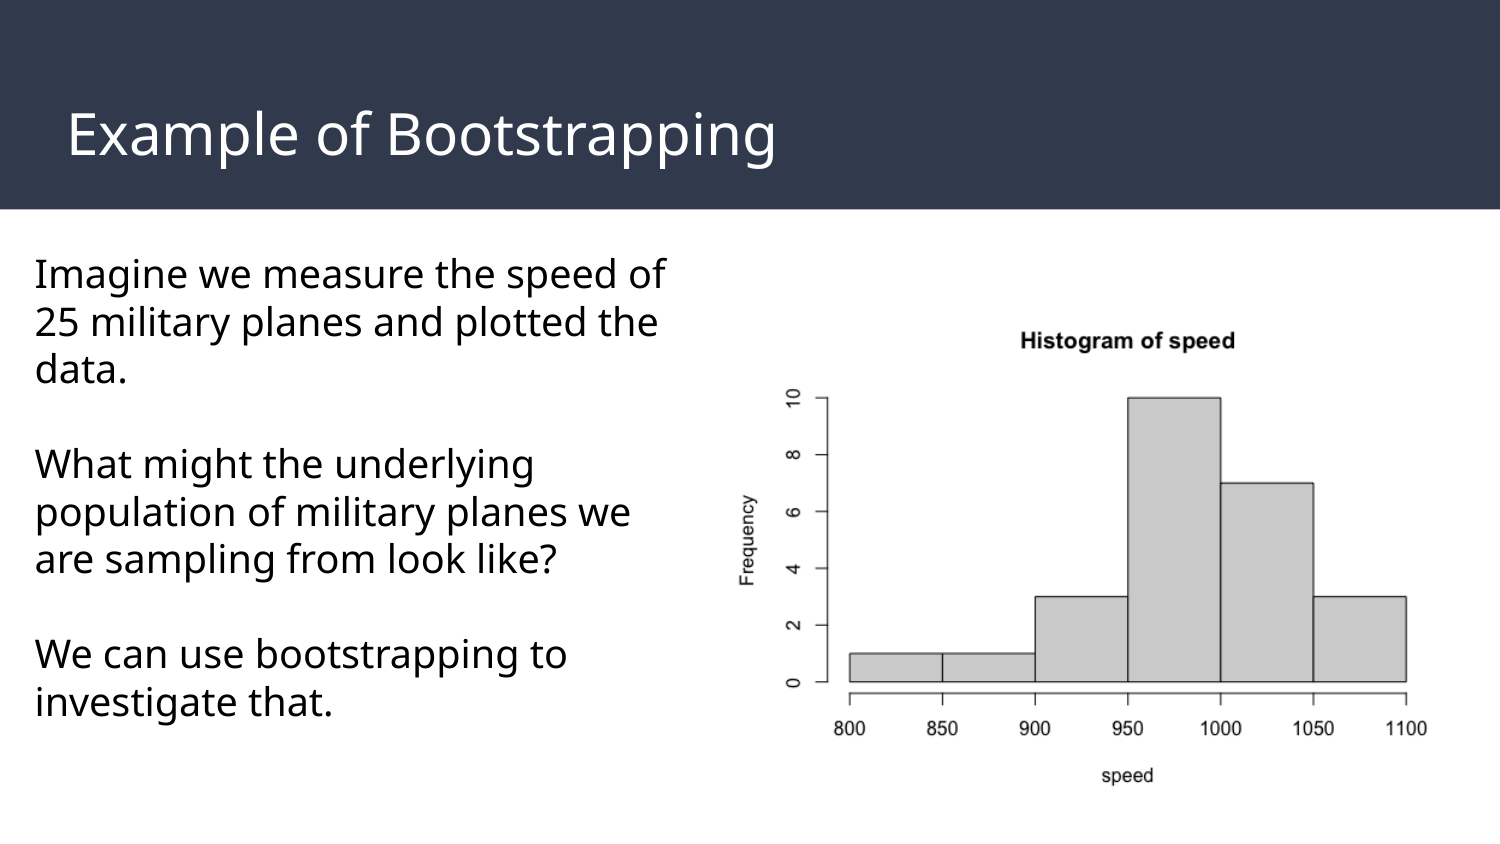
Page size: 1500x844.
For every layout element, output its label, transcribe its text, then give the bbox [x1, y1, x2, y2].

text_box Imagine we measure the speed of 25 military planes and plotted the data. What might the underlying population of military planes we are sampling from look like? We can use bootstrapping to investigate that. [19, 234, 685, 811]
picture [733, 292, 1477, 811]
title Example of Bootstrapping [51, 82, 1449, 185]
